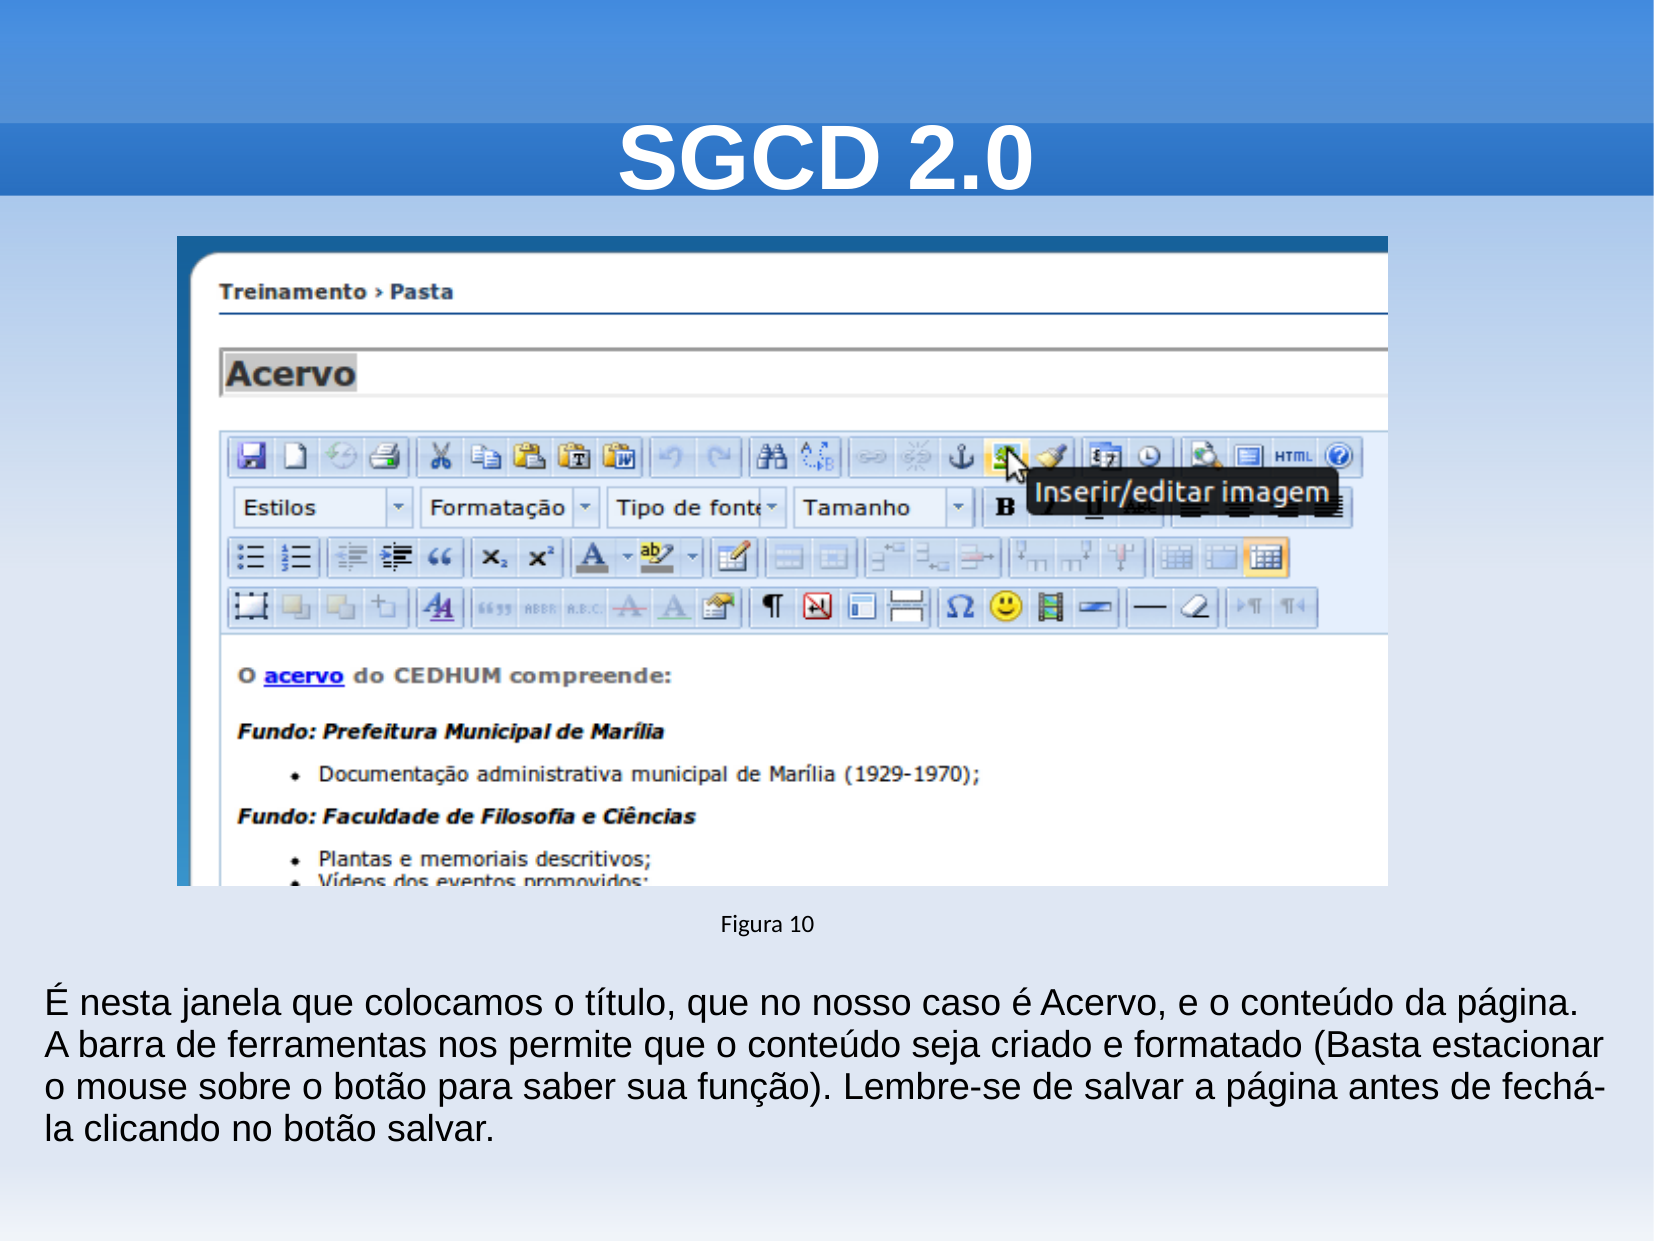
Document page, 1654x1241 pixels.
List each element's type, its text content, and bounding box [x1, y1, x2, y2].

picture [0, 0, 1654, 1241]
text_box Figura 10 [620, 899, 916, 945]
title SGCD 2.0 [82, 49, 1571, 257]
text_box É nesta janela que colocamos o título, que no nosso caso é Acervo, e o conteúdo da página. A barra de ferramentas nos permite que o conteúdo seja criado e formatado (Basta estacionar o mouse sobre o botão para saber sua função). Lembre-se de salvar a página antes de fechá-la clicando no botão salvar. [29, 974, 1625, 1200]
